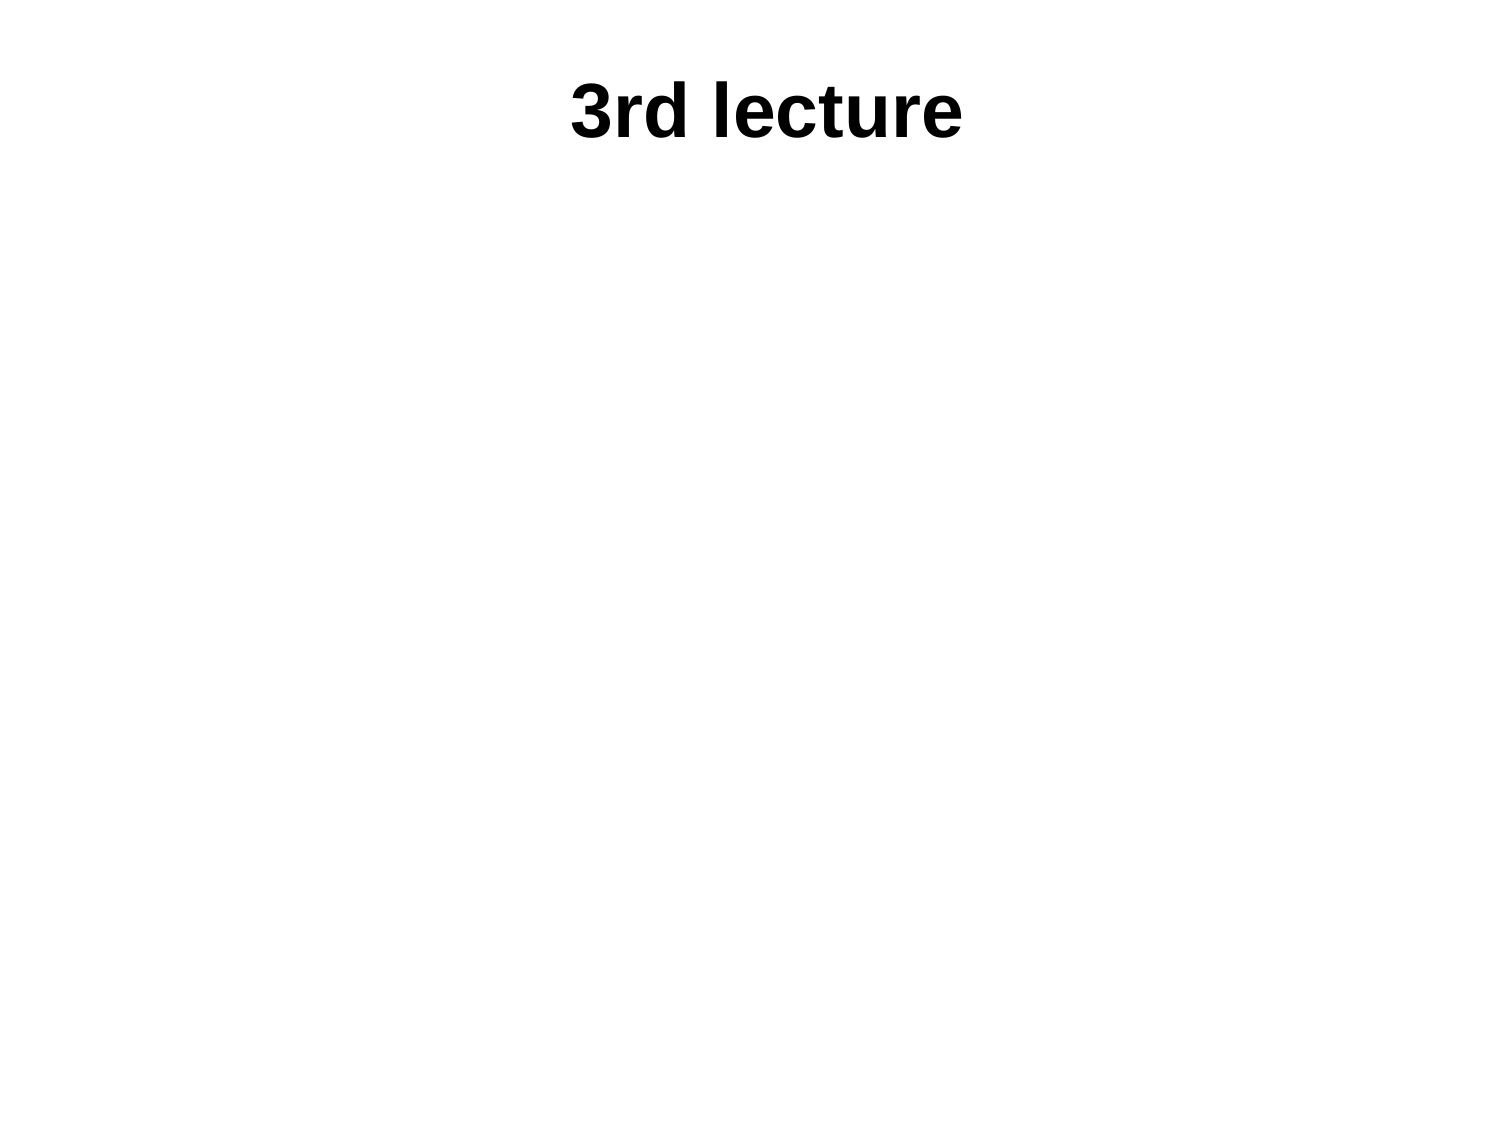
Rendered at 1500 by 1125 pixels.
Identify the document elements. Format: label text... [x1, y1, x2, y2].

title 3rd lecture [75, 44, 1425, 177]
